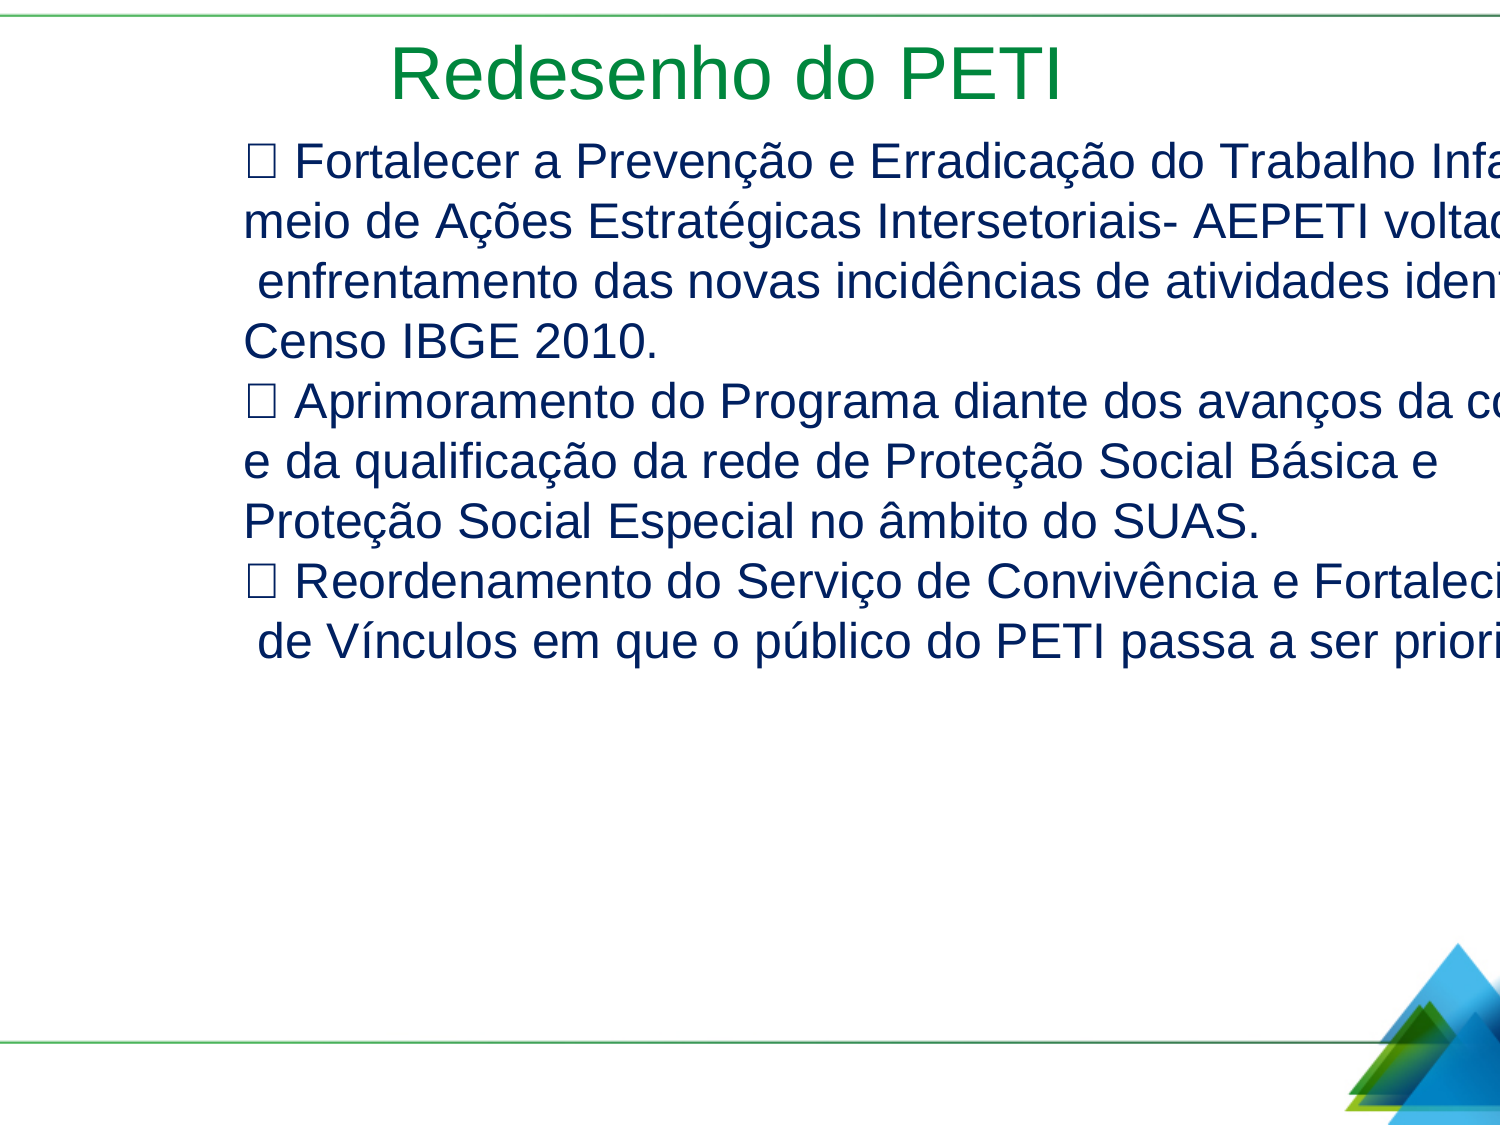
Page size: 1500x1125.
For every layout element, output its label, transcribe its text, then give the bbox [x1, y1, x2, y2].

text_box Redesenho do PETI [242, 0, 1213, 140]
text_box [1213, 0, 1500, 120]
text_box [0, 0, 1500, 1125]
text_box  Fortalecer a Prevenção e Erradicação do Trabalho Infantil por meio de Ações Estratégicas Intersetoriais- AEPETI voltadas ao enfrentamento das novas incidências de atividades identificas Censo IBGE 2010.  Aprimoramento do Programa diante dos avanços da cobertura e da qualificação da rede de Proteção Social Básica e Proteção Social Especial no âmbito do SUAS.  Reordenamento do Serviço de Convivência e Fortalecimento de Vínculos em que o público do PETI passa a ser prioritário. [228, 120, 1500, 737]
